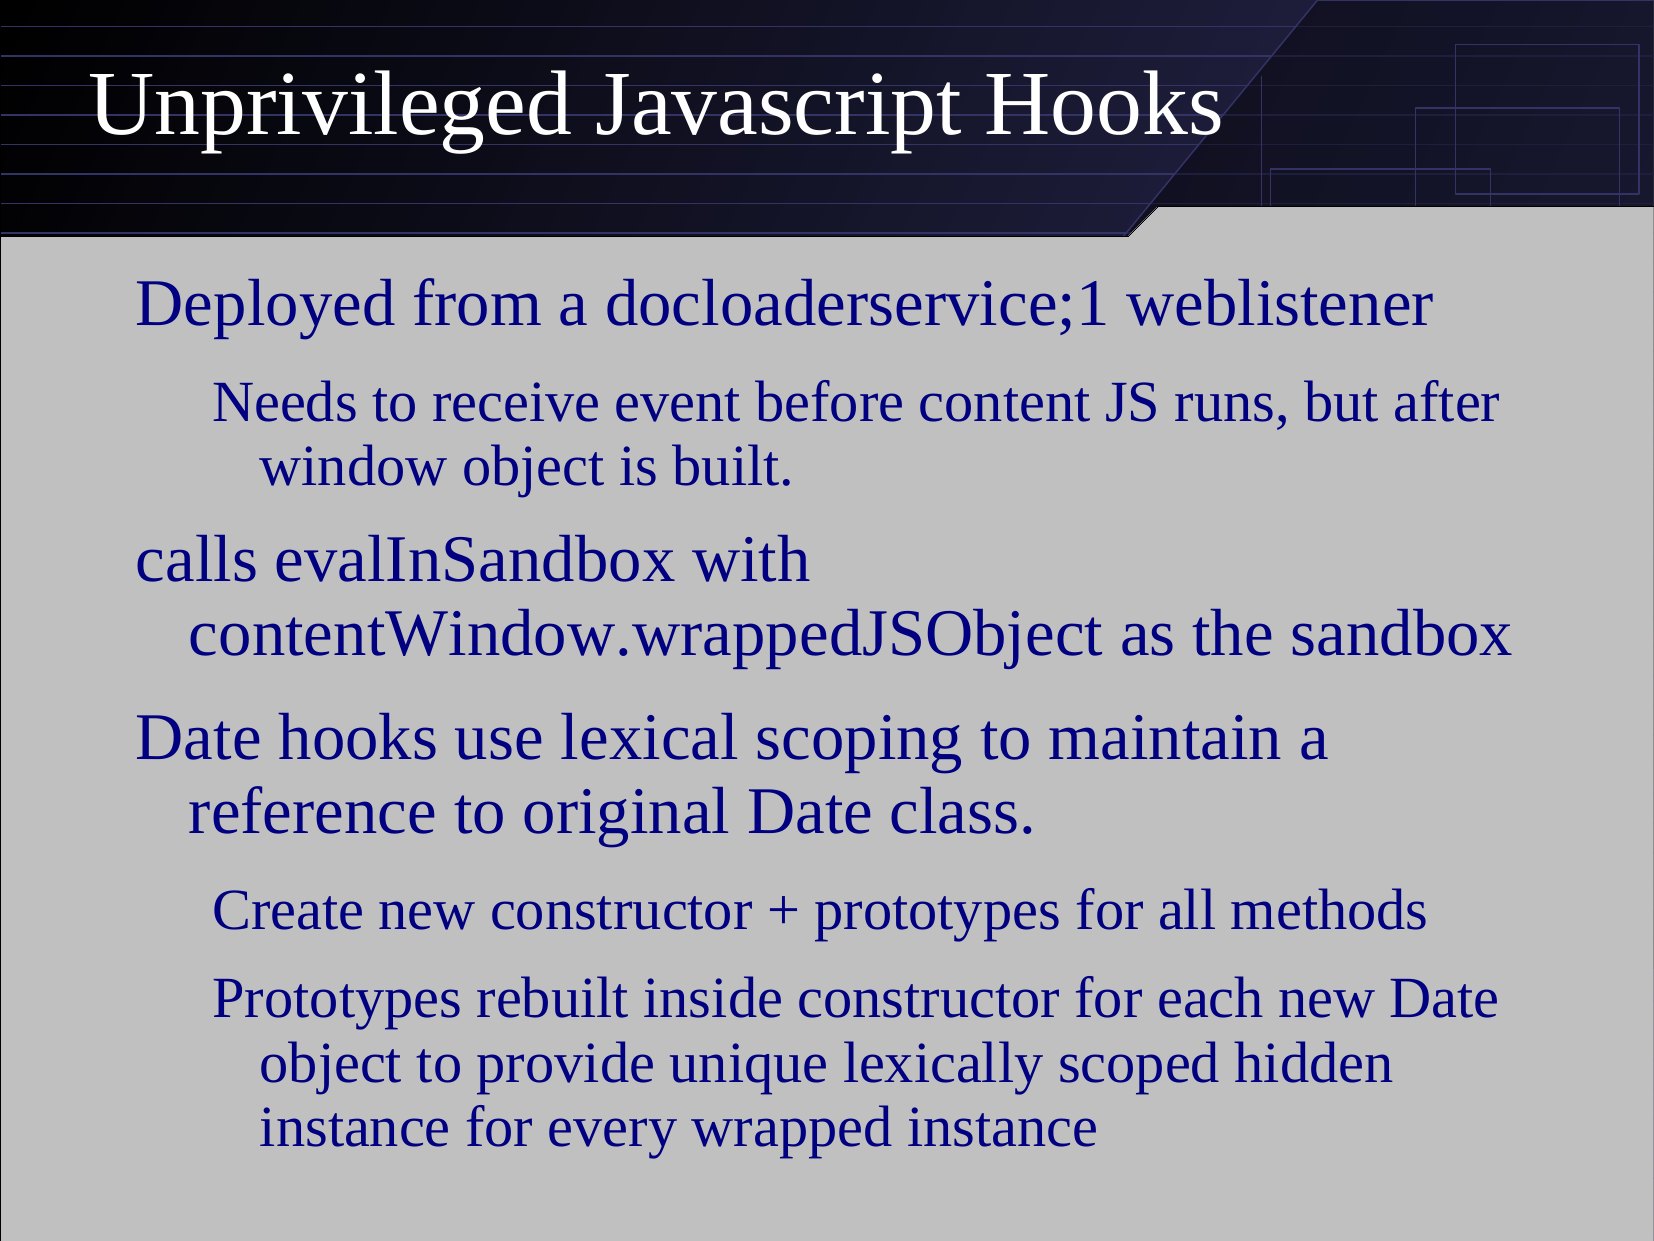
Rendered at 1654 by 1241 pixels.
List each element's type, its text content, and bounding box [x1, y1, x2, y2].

list Deployed from a docloaderservice;1 weblistener Needs to receive event before content JS runs, but after window object is built. calls evalInSandbox with contentWindow.wrappedJSObject as the sandbox Date hooks use lexical scoping to maintain a reference to original Date class. Create new constructor + prototypes for all methods Prototypes rebuilt inside constructor for each new Date object to provide unique lexically scoped hidden instance for every wrapped instance [118, 265, 1531, 1160]
title Unprivileged Javascript Hooks [88, 0, 1501, 208]
